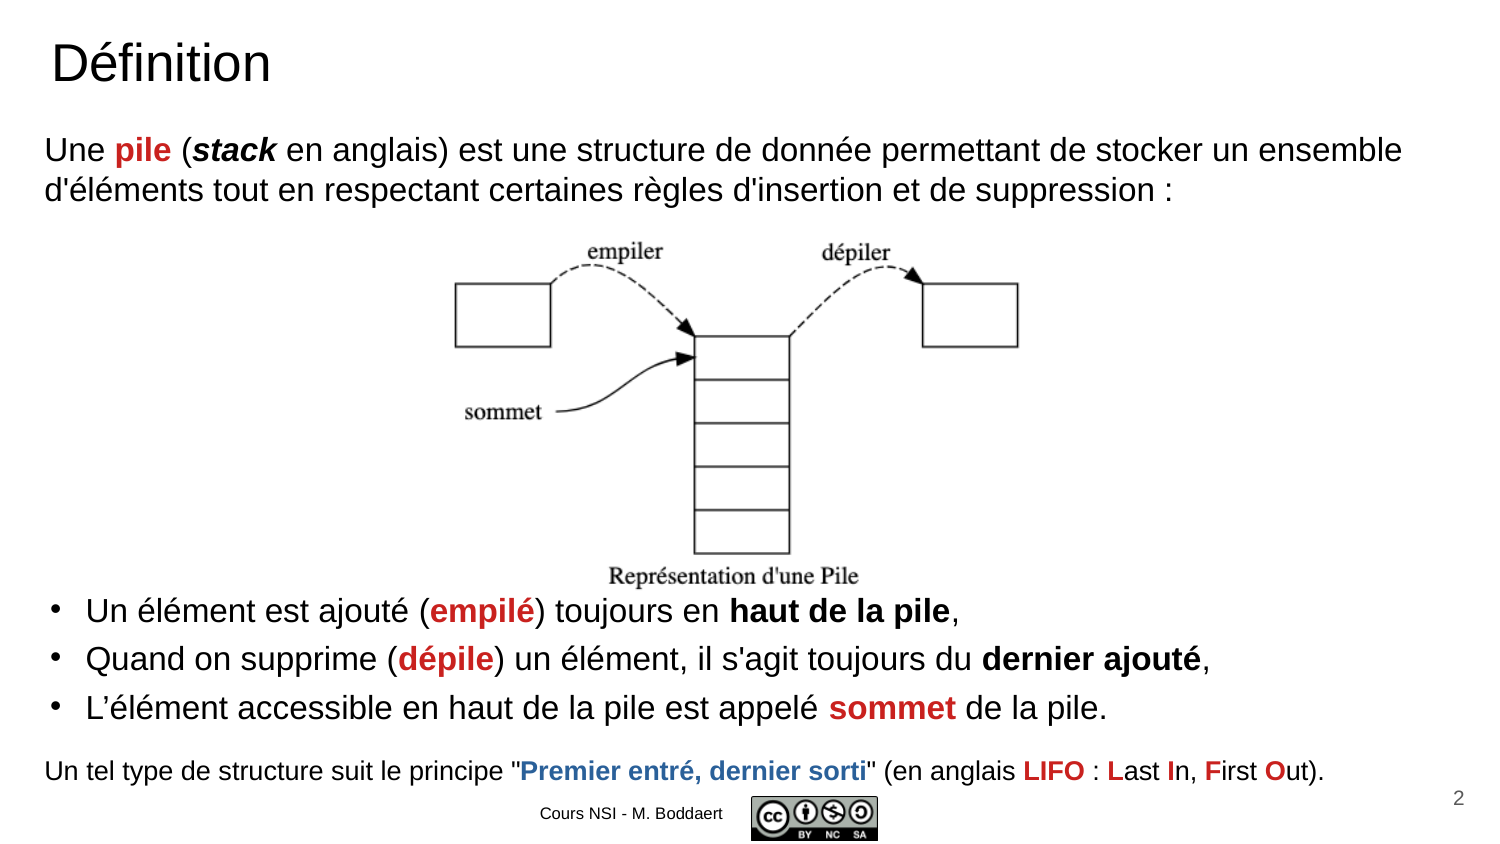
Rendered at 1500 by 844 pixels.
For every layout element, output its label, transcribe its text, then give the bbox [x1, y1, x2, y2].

title Définition [51, 13, 1449, 108]
picture [443, 230, 1025, 584]
text_box Un élément est ajouté (empilé) toujours en haut de la pile, Quand on supprime (dépile) un élément, il s'agit toujours du dernier ajouté, L’élément accessible en haut de la pile est appelé sommet de la pile. [35, 584, 1256, 740]
text_box Un tel type de structure suit le principe "Premier entré, dernier sorti" (en anglais LIFO : Last In, First Out). [29, 746, 1477, 798]
picture [751, 798, 878, 841]
text_box Une pile (stack en anglais) est une structure de donnée permettant de stocker un ensemble d'éléments tout en respectant certaines règles d'insertion et de suppression : [29, 120, 1477, 207]
slide_number <numéro> [1389, 764, 1480, 830]
